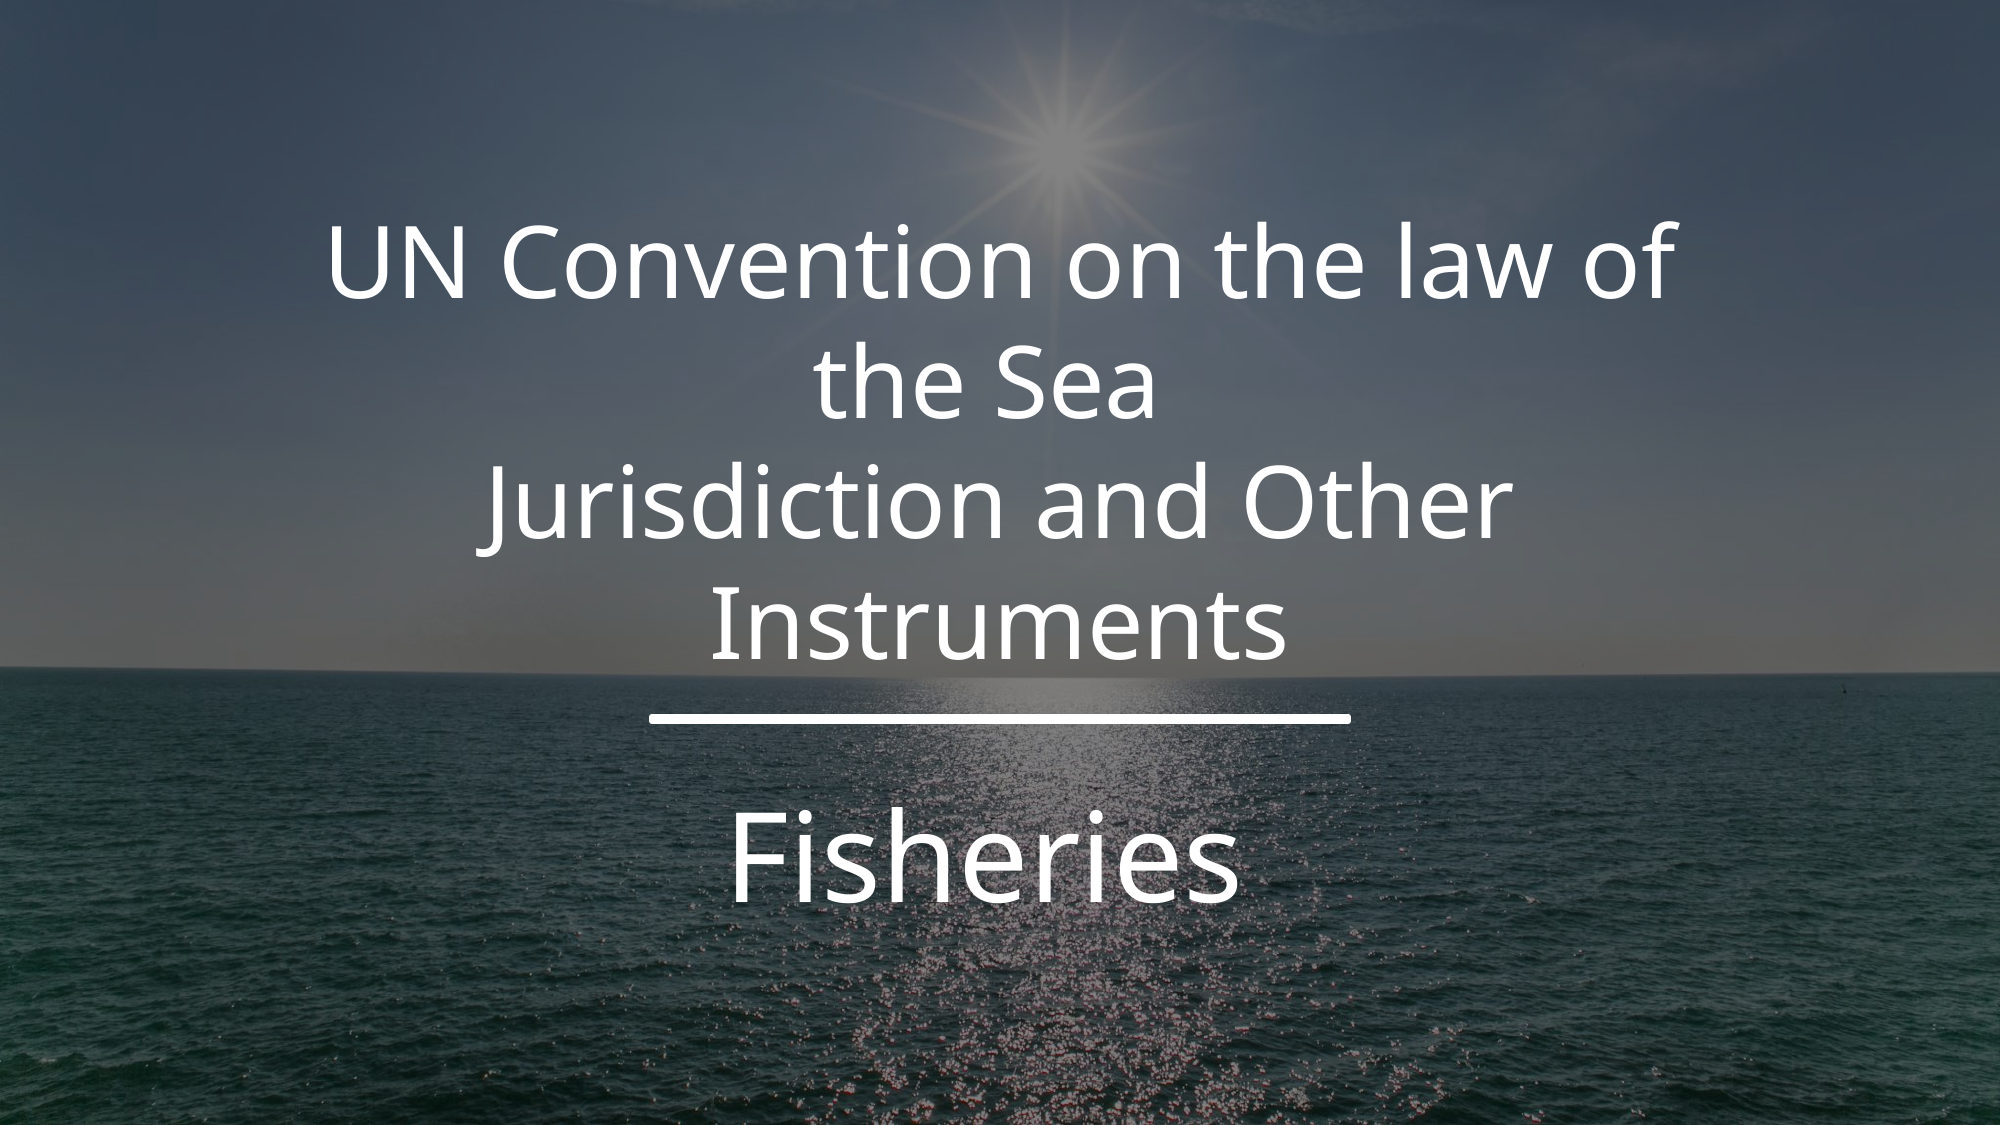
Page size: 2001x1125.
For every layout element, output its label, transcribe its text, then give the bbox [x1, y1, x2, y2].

text_box [652, 717, 1348, 721]
title UN Convention on the law of the Sea Jurisdiction and Other Instruments [249, 184, 1750, 687]
picture [0, 0, 2000, 1125]
subtitle Fisheries [250, 754, 1751, 1007]
